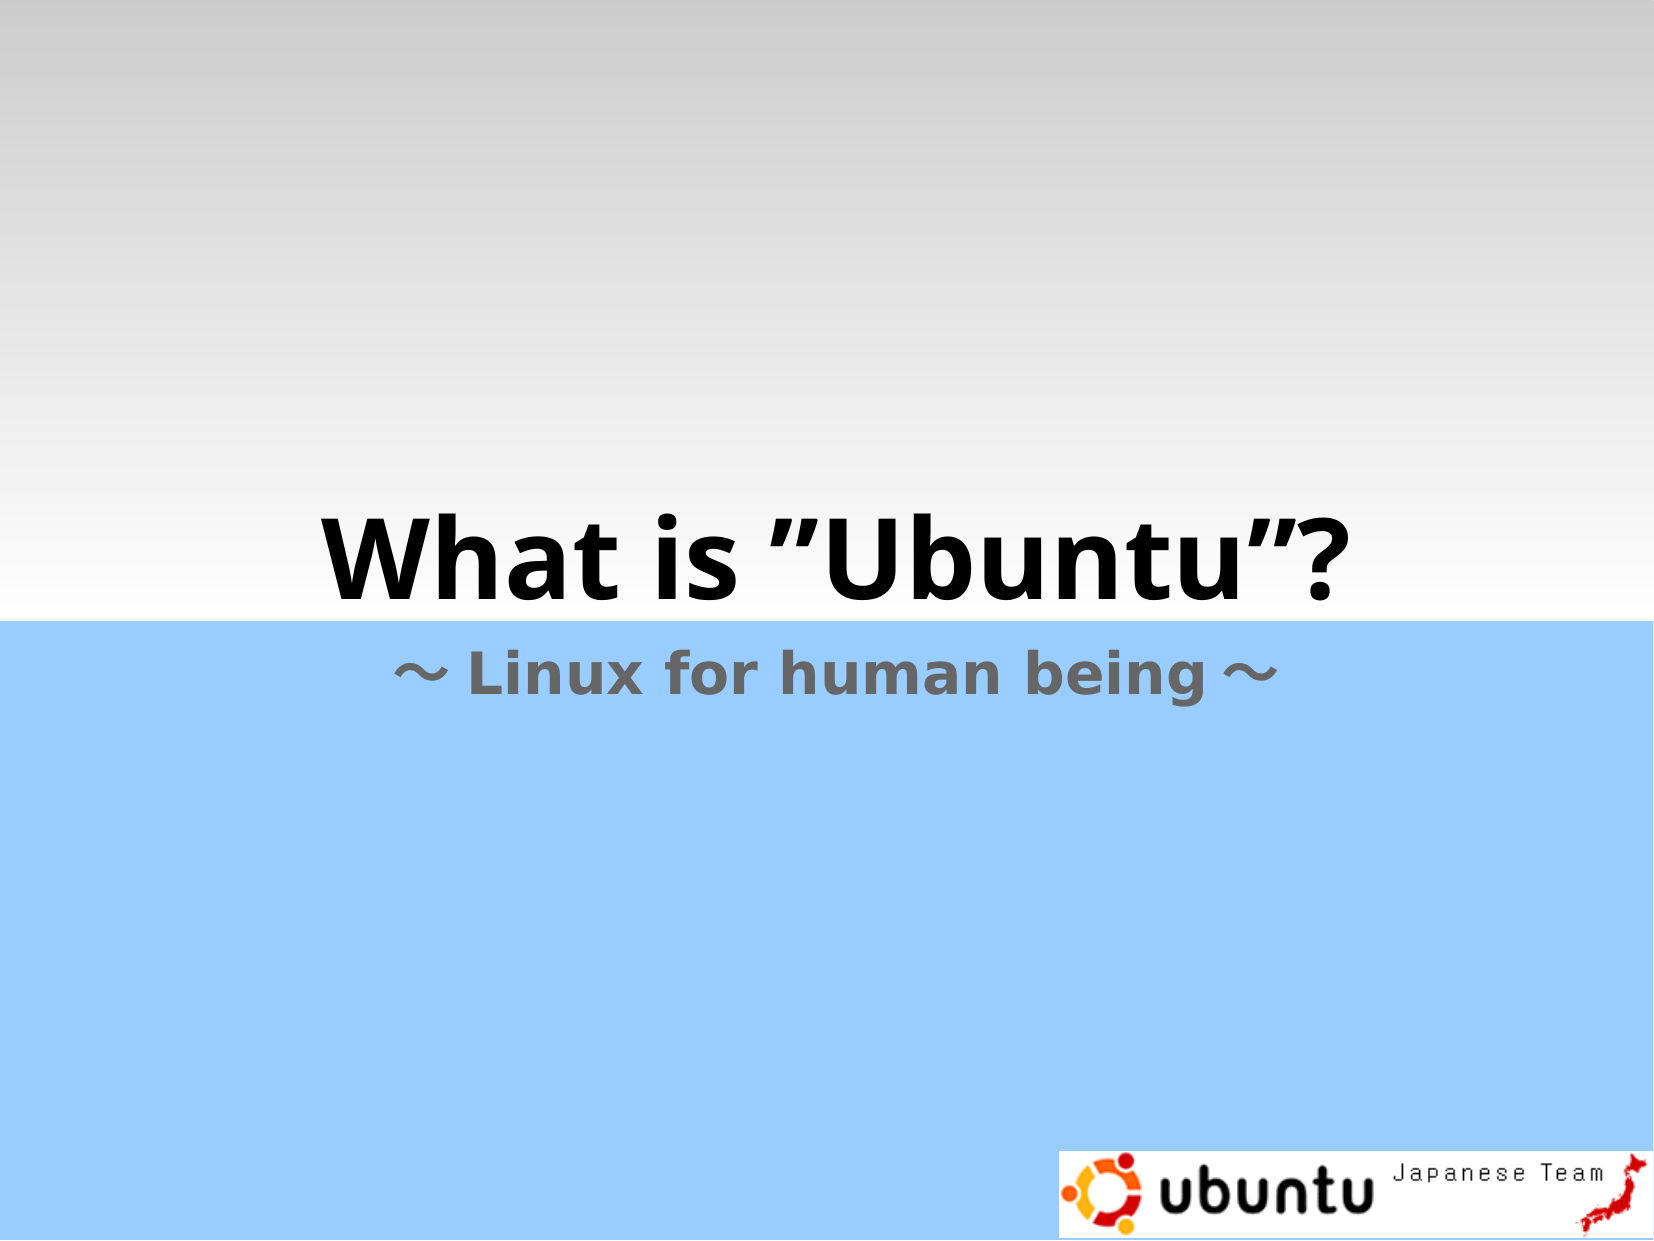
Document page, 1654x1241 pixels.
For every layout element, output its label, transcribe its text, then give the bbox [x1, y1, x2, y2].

text_box What is ”Ubuntu”? 〜Linux for human being〜 [255, 479, 1418, 739]
picture [1059, 1151, 1654, 1238]
